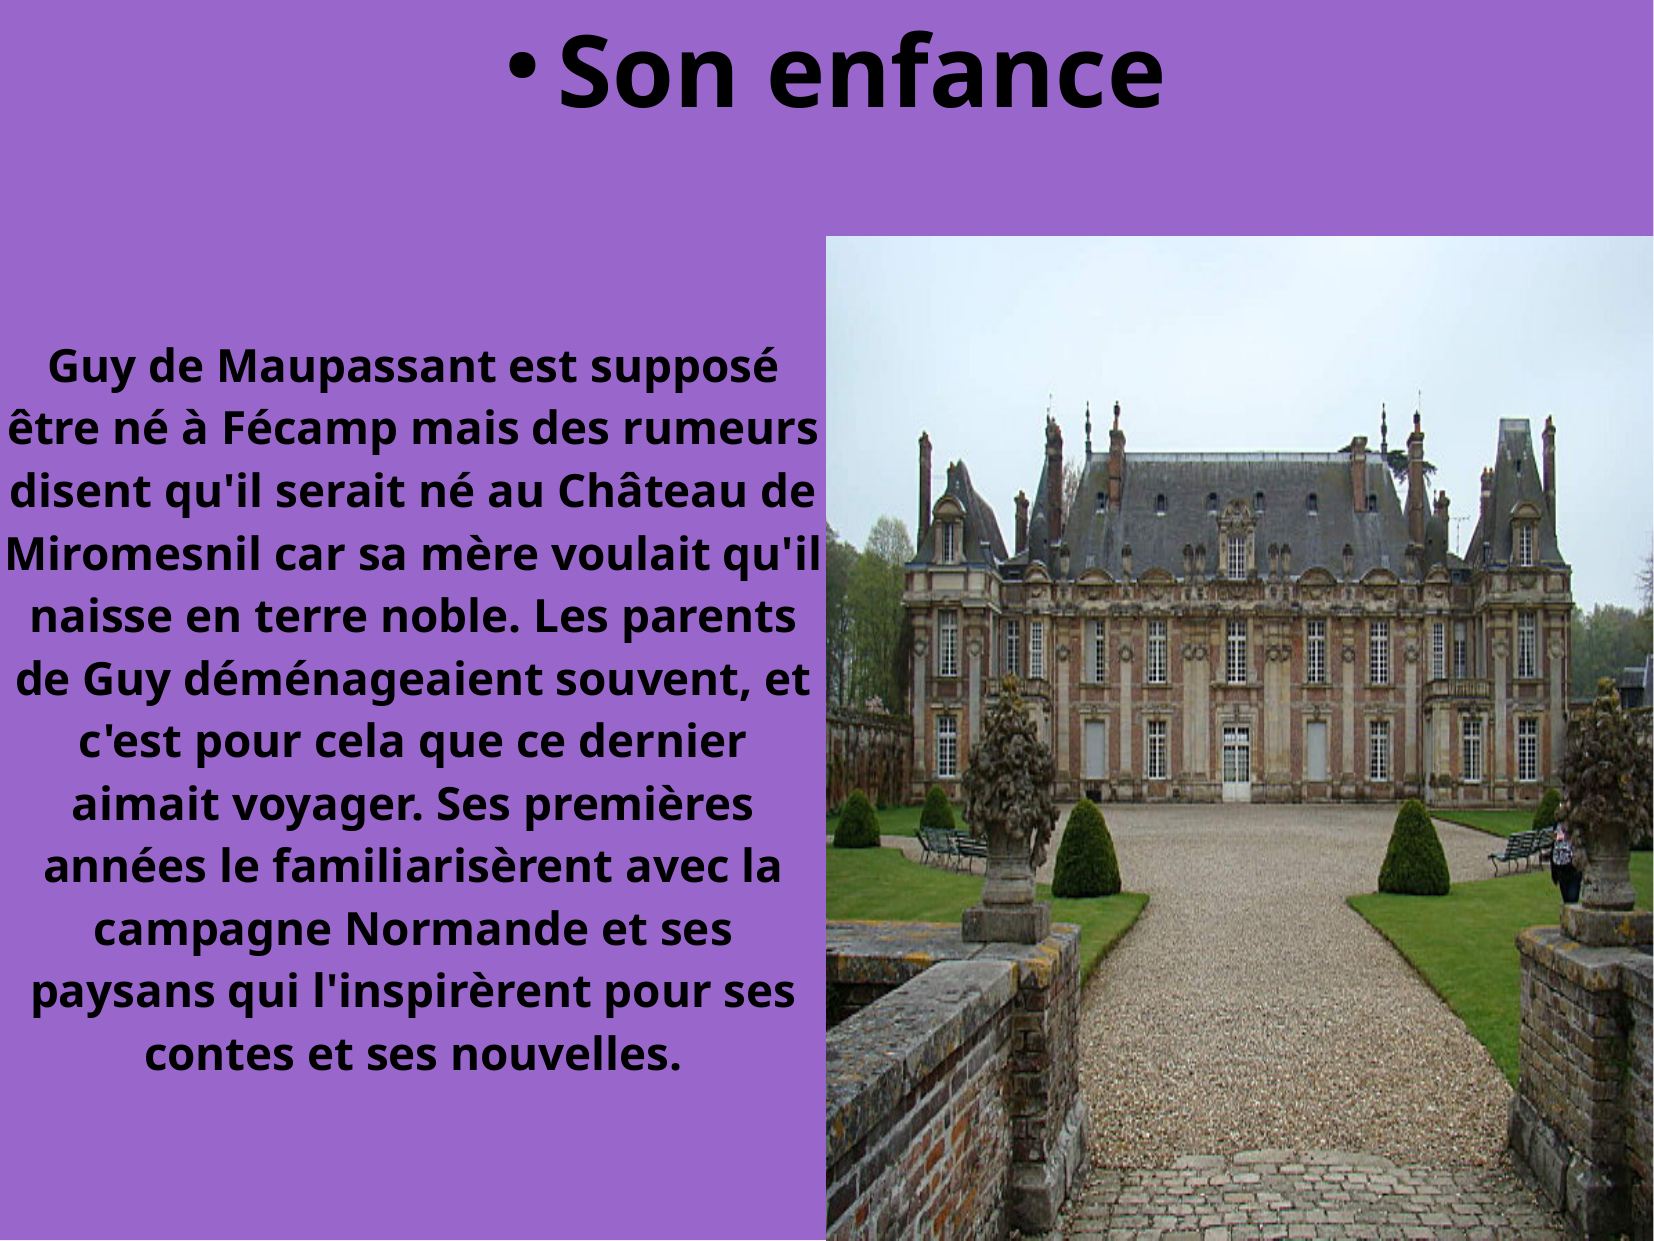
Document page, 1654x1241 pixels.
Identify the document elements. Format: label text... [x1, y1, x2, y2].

subtitle Guy de Maupassant est supposé être né à Fécamp mais des rumeurs disent qu'il serait né au Château de Miromesnil car sa mère voulait qu'il naisse en terre noble. Les parents de Guy déménageaient souvent, et c'est pour cela que ce dernier aimait voyager. Ses premières années le familiarisèrent avec la campagne Normande et ses paysans qui l'inspirèrent pour ses contes et ses nouvelles. [0, 237, 826, 1241]
picture [826, 236, 1654, 1241]
list Son enfance [0, 0, 1654, 237]
